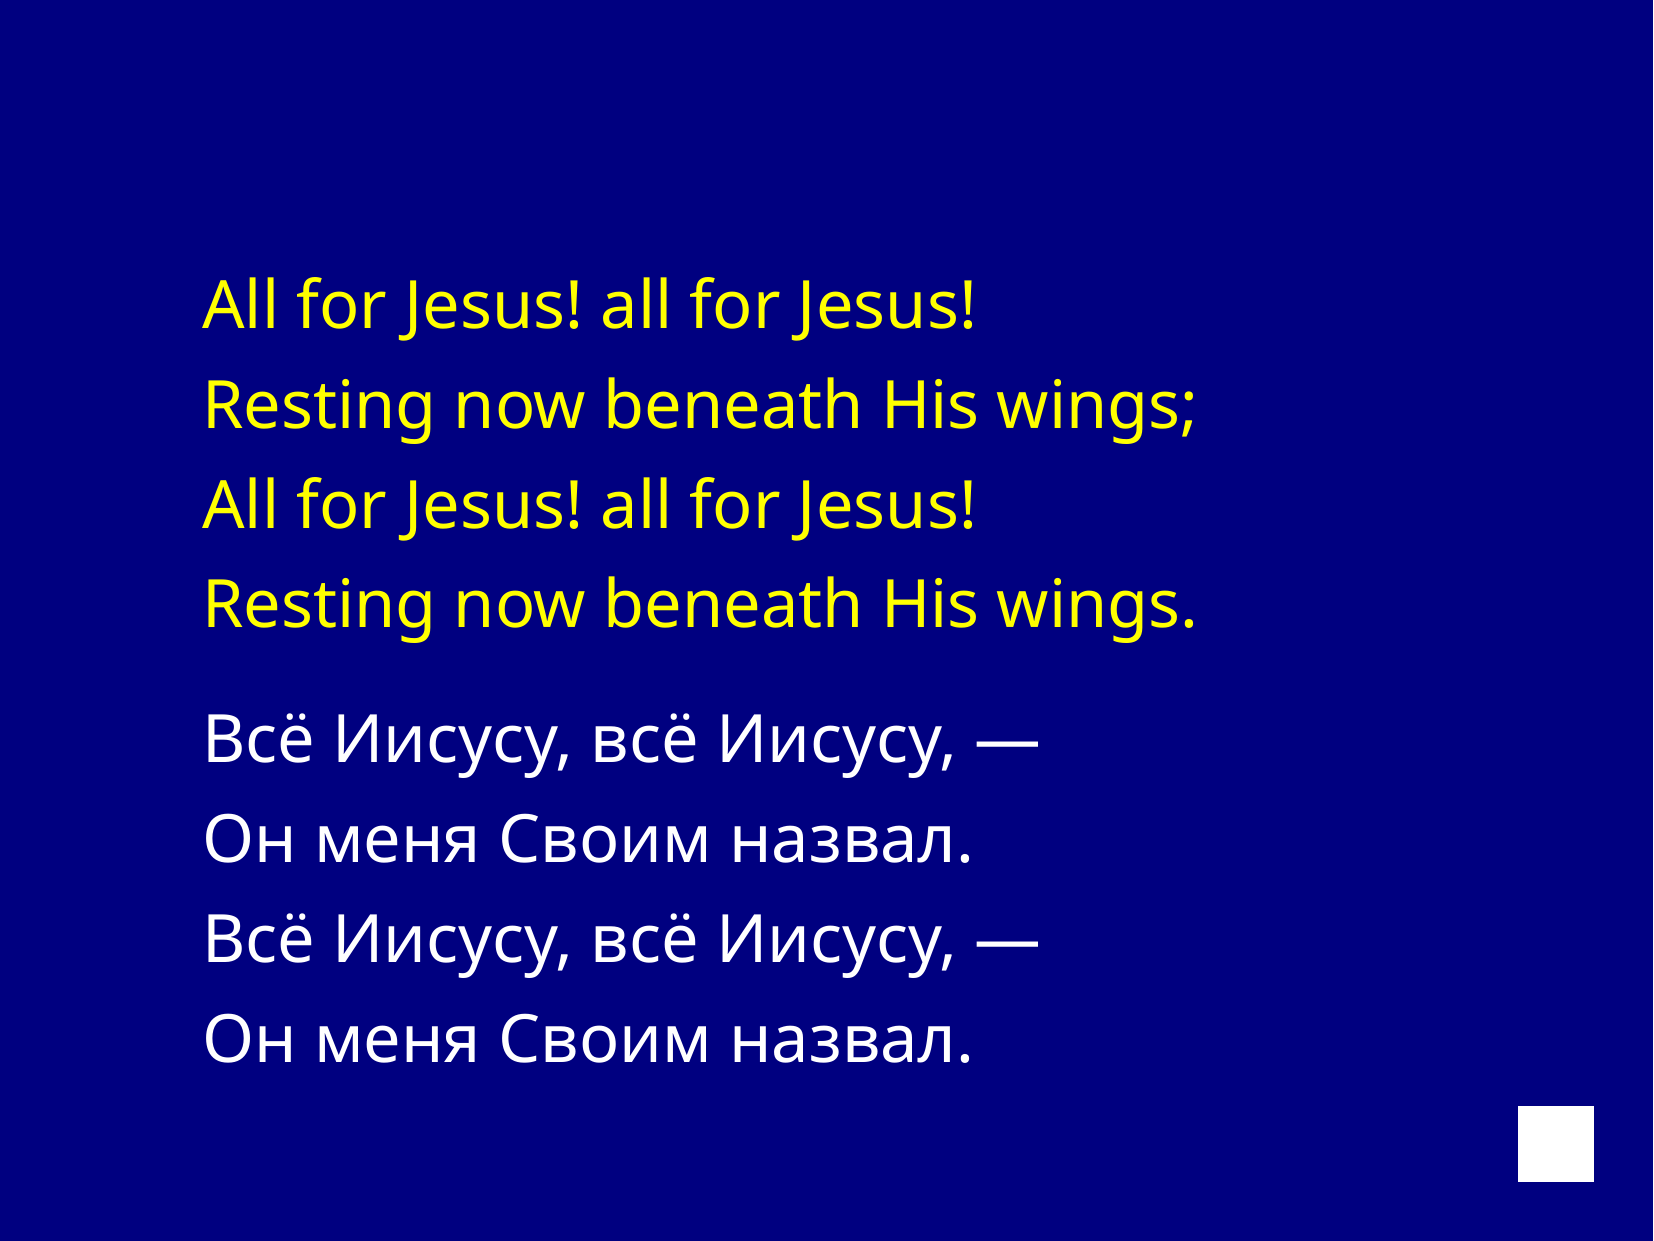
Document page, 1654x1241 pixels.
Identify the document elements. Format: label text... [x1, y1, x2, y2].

text_box All for Jesus! all for Jesus! Resting now beneath His wings; All for Jesus! all for Jesus! Resting now beneath His wings. [75, 150, 1576, 638]
text_box Всё Иисусу, всё Иисусу, — Он меня Своим назвал. Всё Иисусу, всё Иисусу, — Он меня Своим назвал. [75, 675, 1576, 1163]
text_box [1518, 1106, 1594, 1182]
